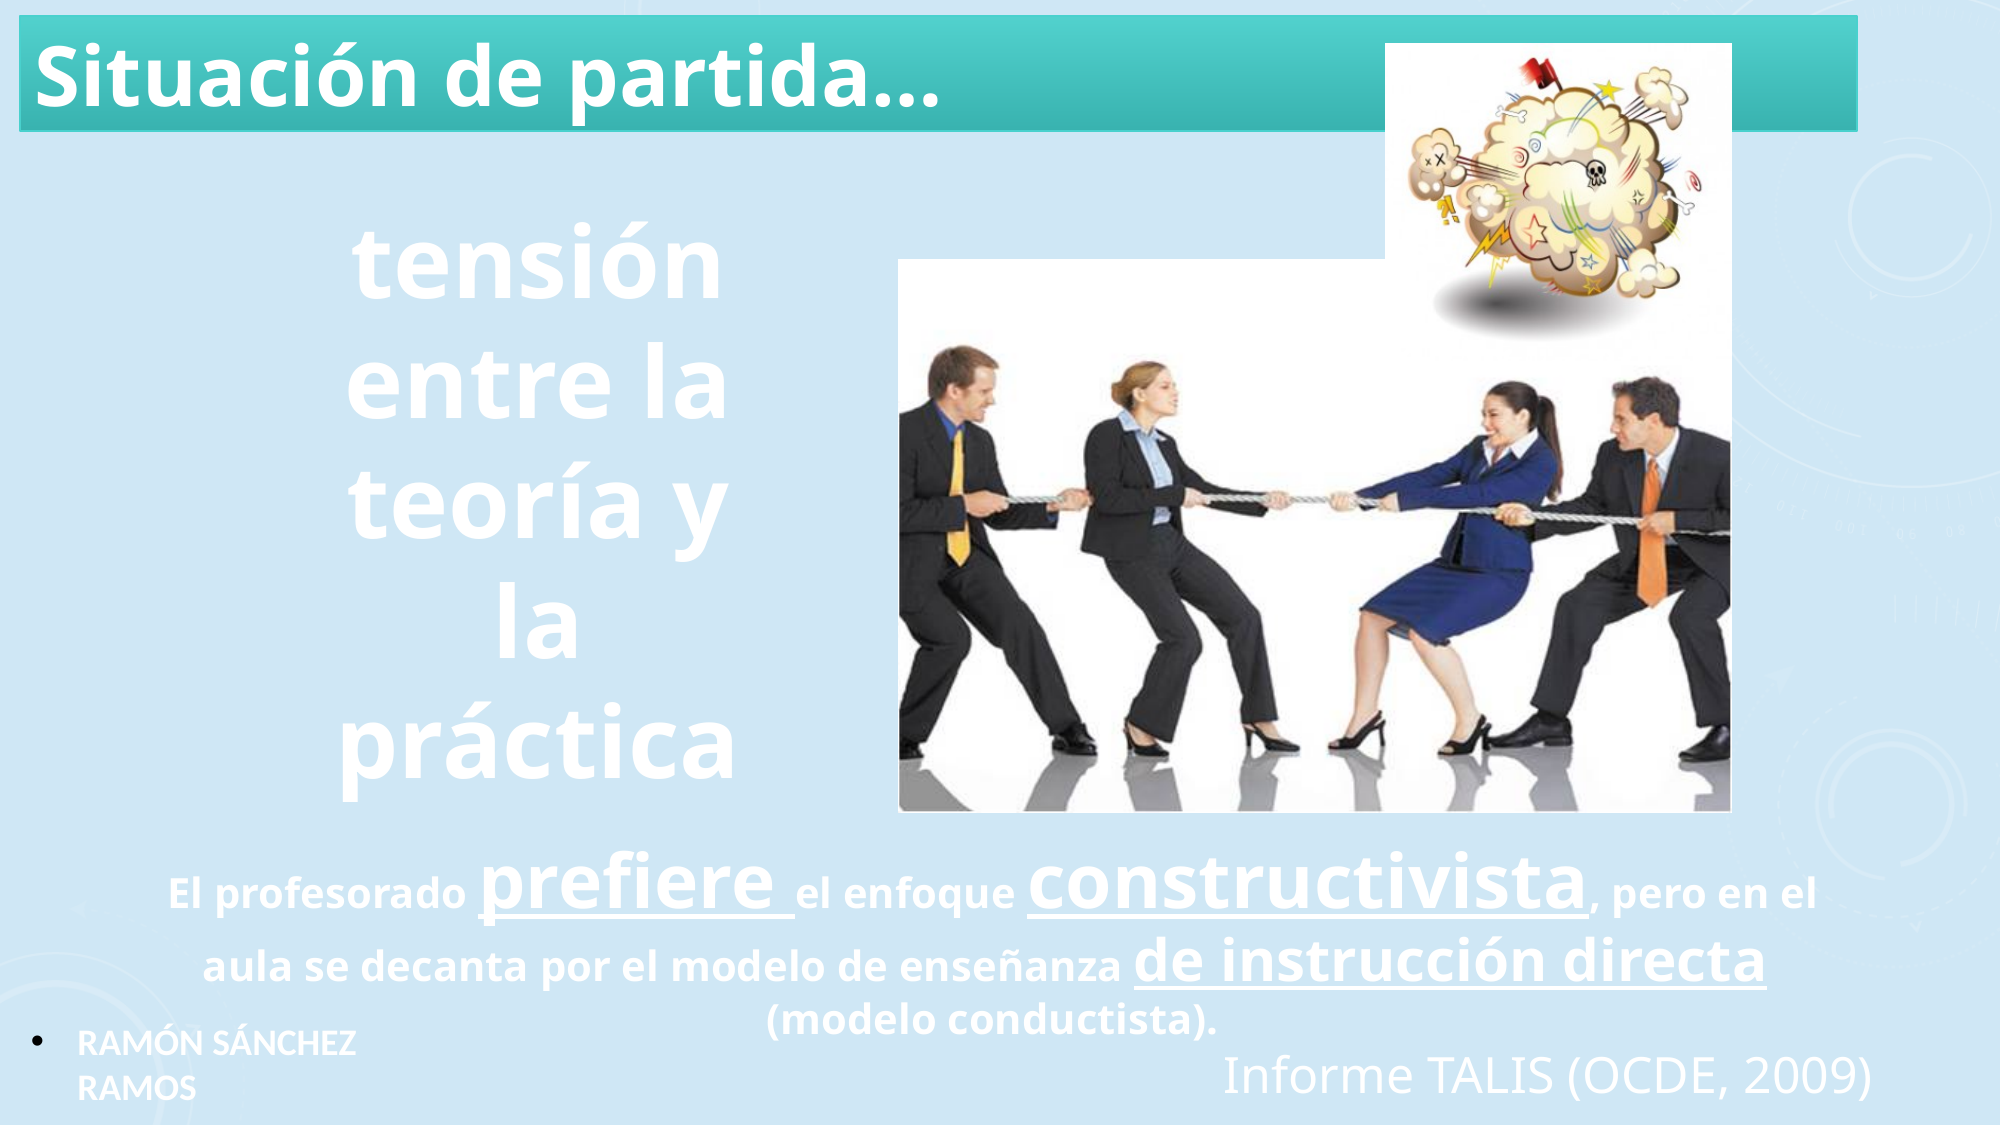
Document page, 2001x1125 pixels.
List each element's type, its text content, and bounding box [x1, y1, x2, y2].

text_box El profesorado prefiere el enfoque constructivista, pero en el aula se decanta por el modelo de enseñanza de instrucción directa (modelo conductista). [128, 825, 1857, 1051]
text_box RAMÓN SÁNCHEZ RAMOS [15, 1031, 454, 1096]
picture [0, 0, 2000, 1125]
text_box tensión entre la teoría y la práctica [315, 191, 761, 806]
text_box Situación de partida… [20, 15, 1857, 131]
text_box Informe TALIS (OCDE, 2009) [1208, 1035, 1888, 1111]
